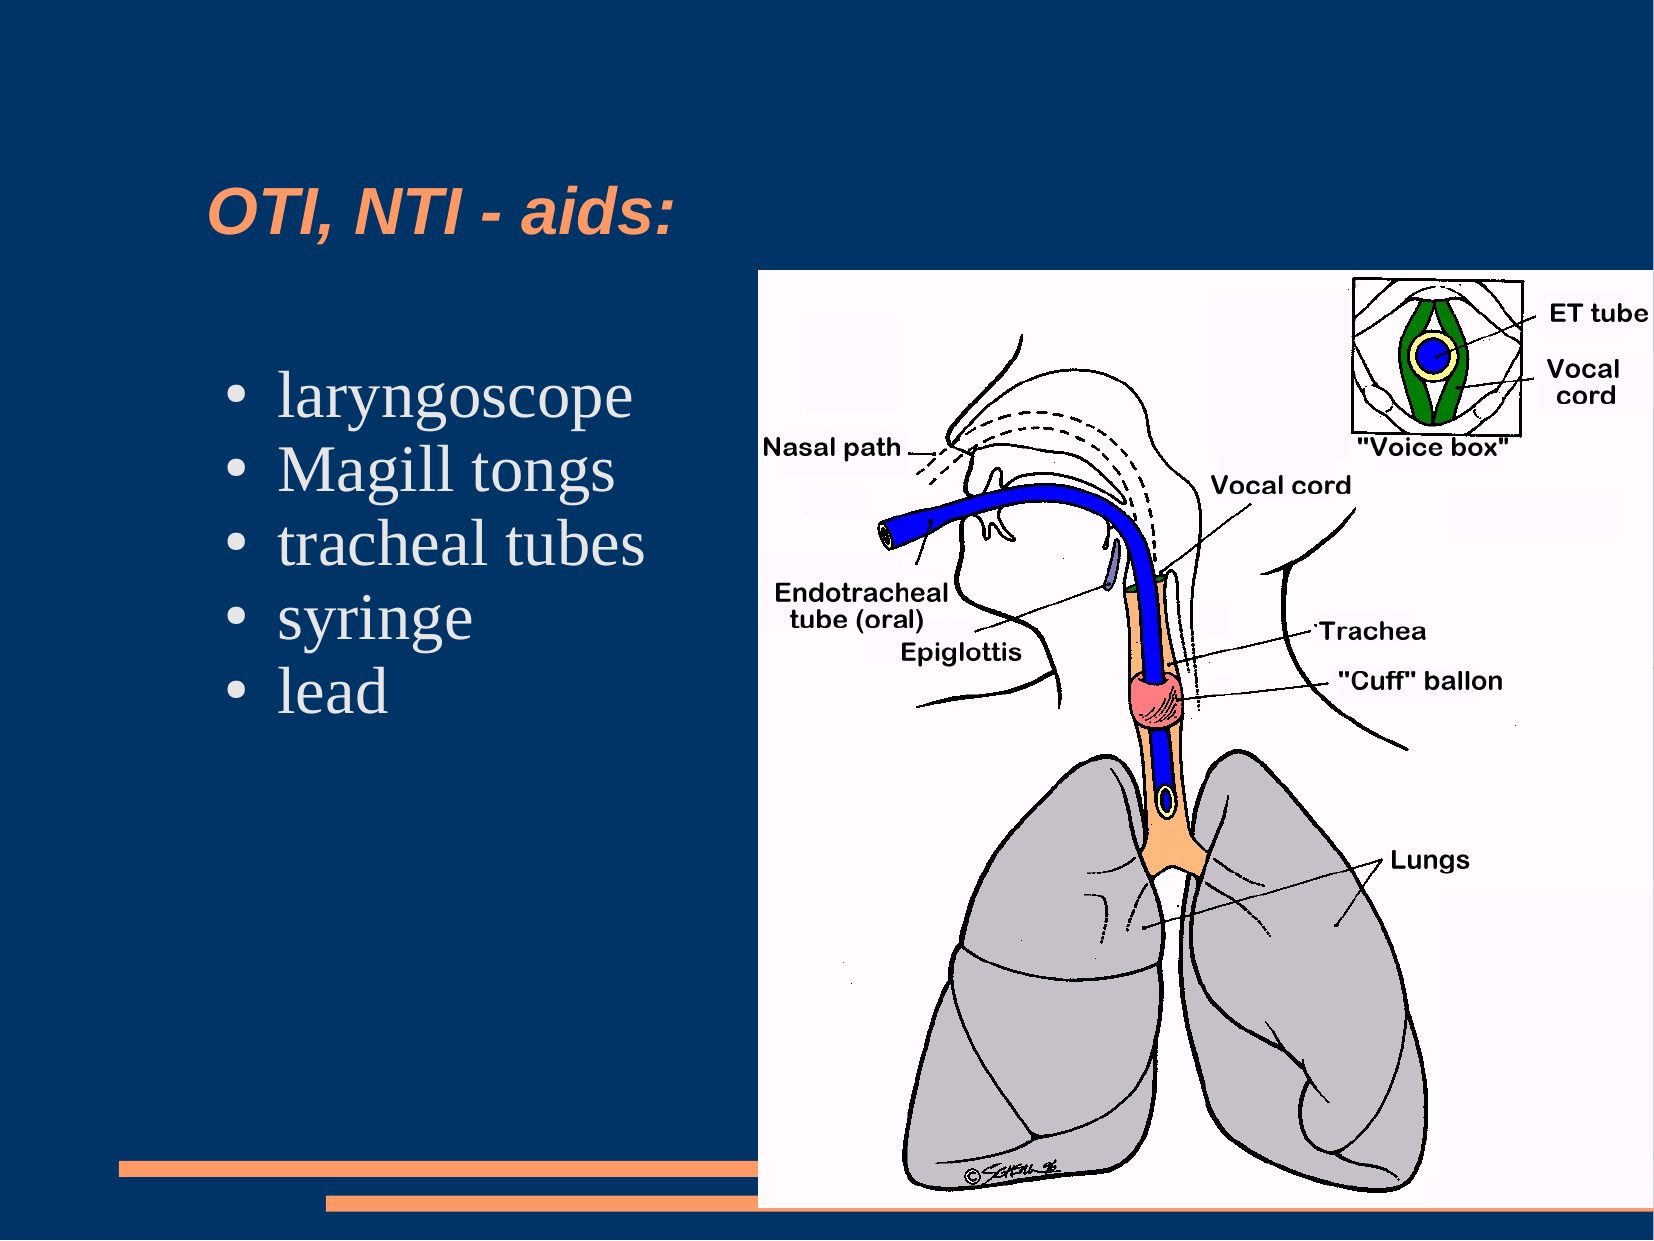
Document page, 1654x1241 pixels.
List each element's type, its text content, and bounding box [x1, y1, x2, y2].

picture [758, 270, 1654, 1208]
title OTI, NTI - aids: [206, 110, 1613, 317]
list laryngoscope Magill tongs tracheal tubes syringe lead [206, 358, 758, 803]
